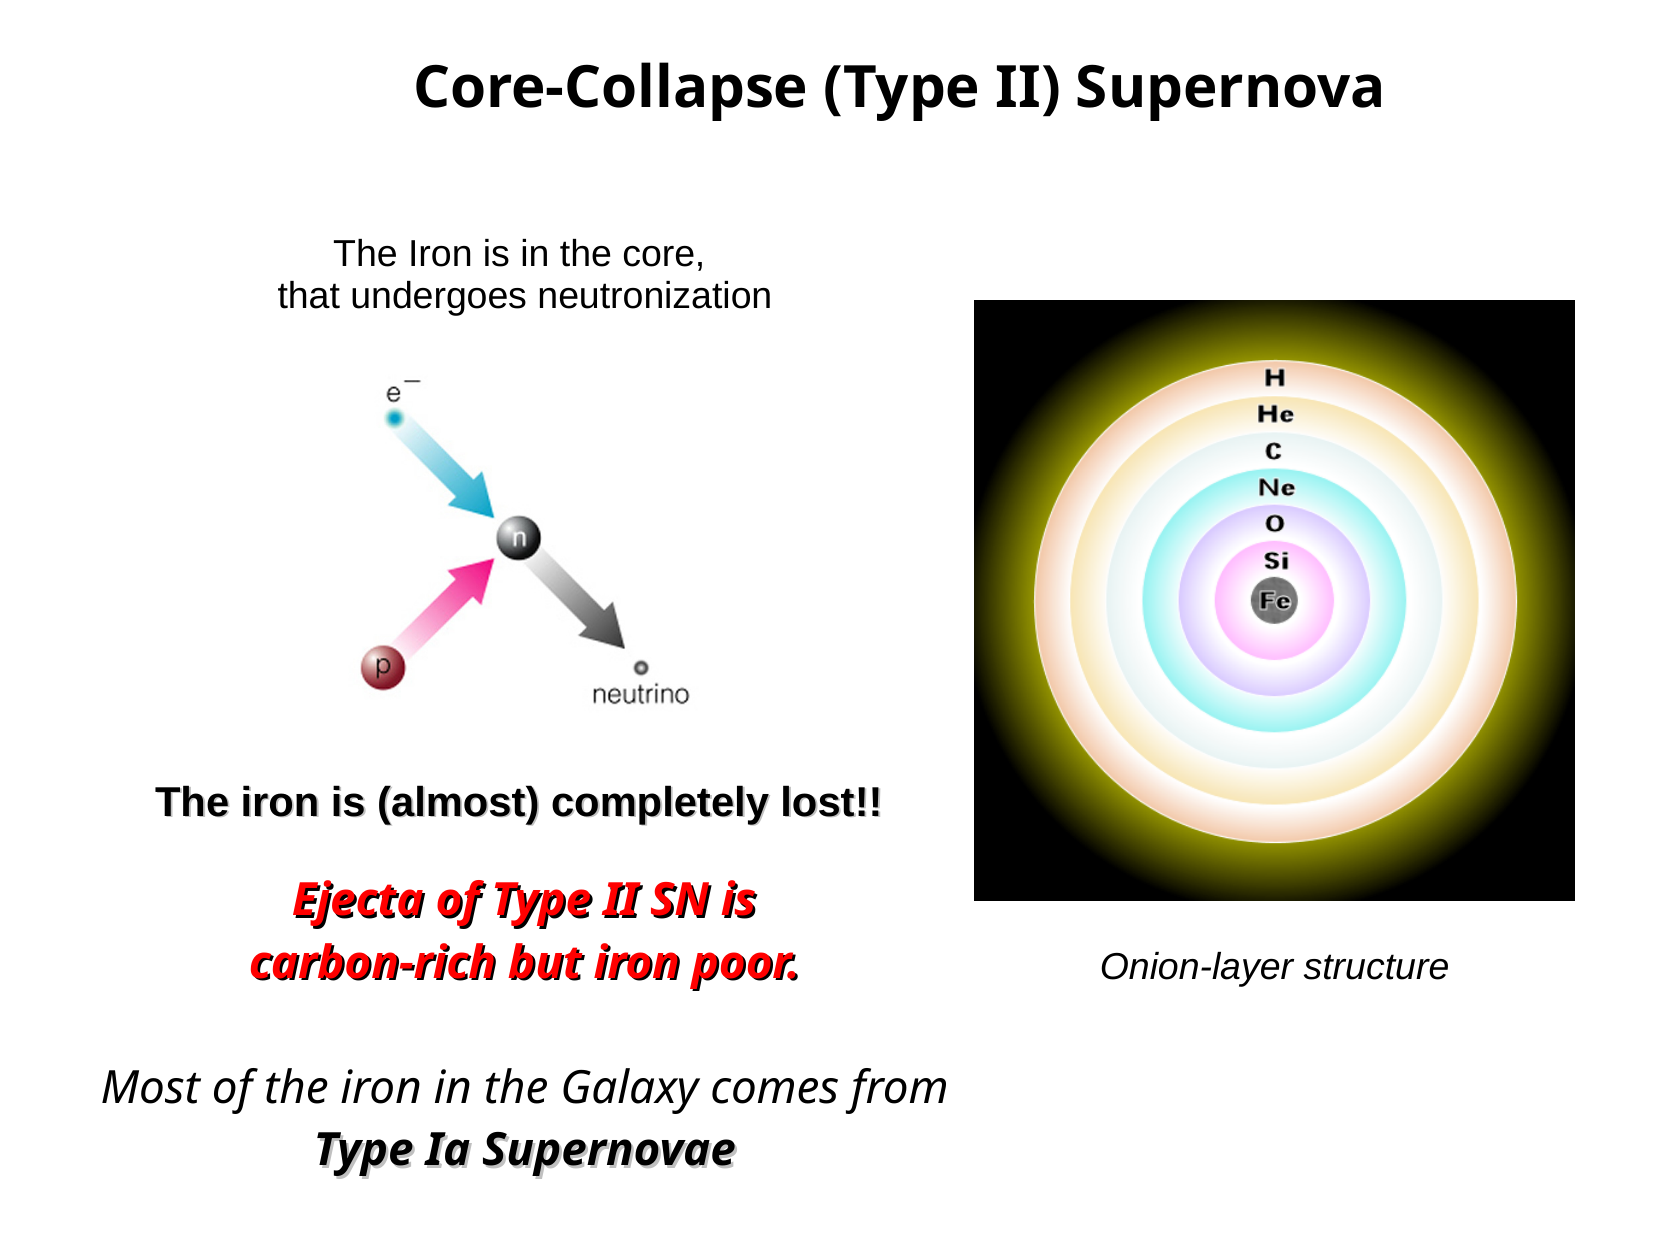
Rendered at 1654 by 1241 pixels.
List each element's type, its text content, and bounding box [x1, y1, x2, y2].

picture [975, 300, 1575, 901]
text_box Core-Collapse (Type II) Supernova [224, 37, 1575, 134]
text_box The Iron is in the core, that undergoes neutronization The iron is (almost) completely lost!! Ejecta of Type II SN is carbon-rich but iron poor. Most of the iron in the Galaxy comes from Type Ia Supernovae [74, 225, 975, 1183]
text_box Onion-layer structure [974, 937, 1575, 995]
picture [337, 337, 713, 737]
